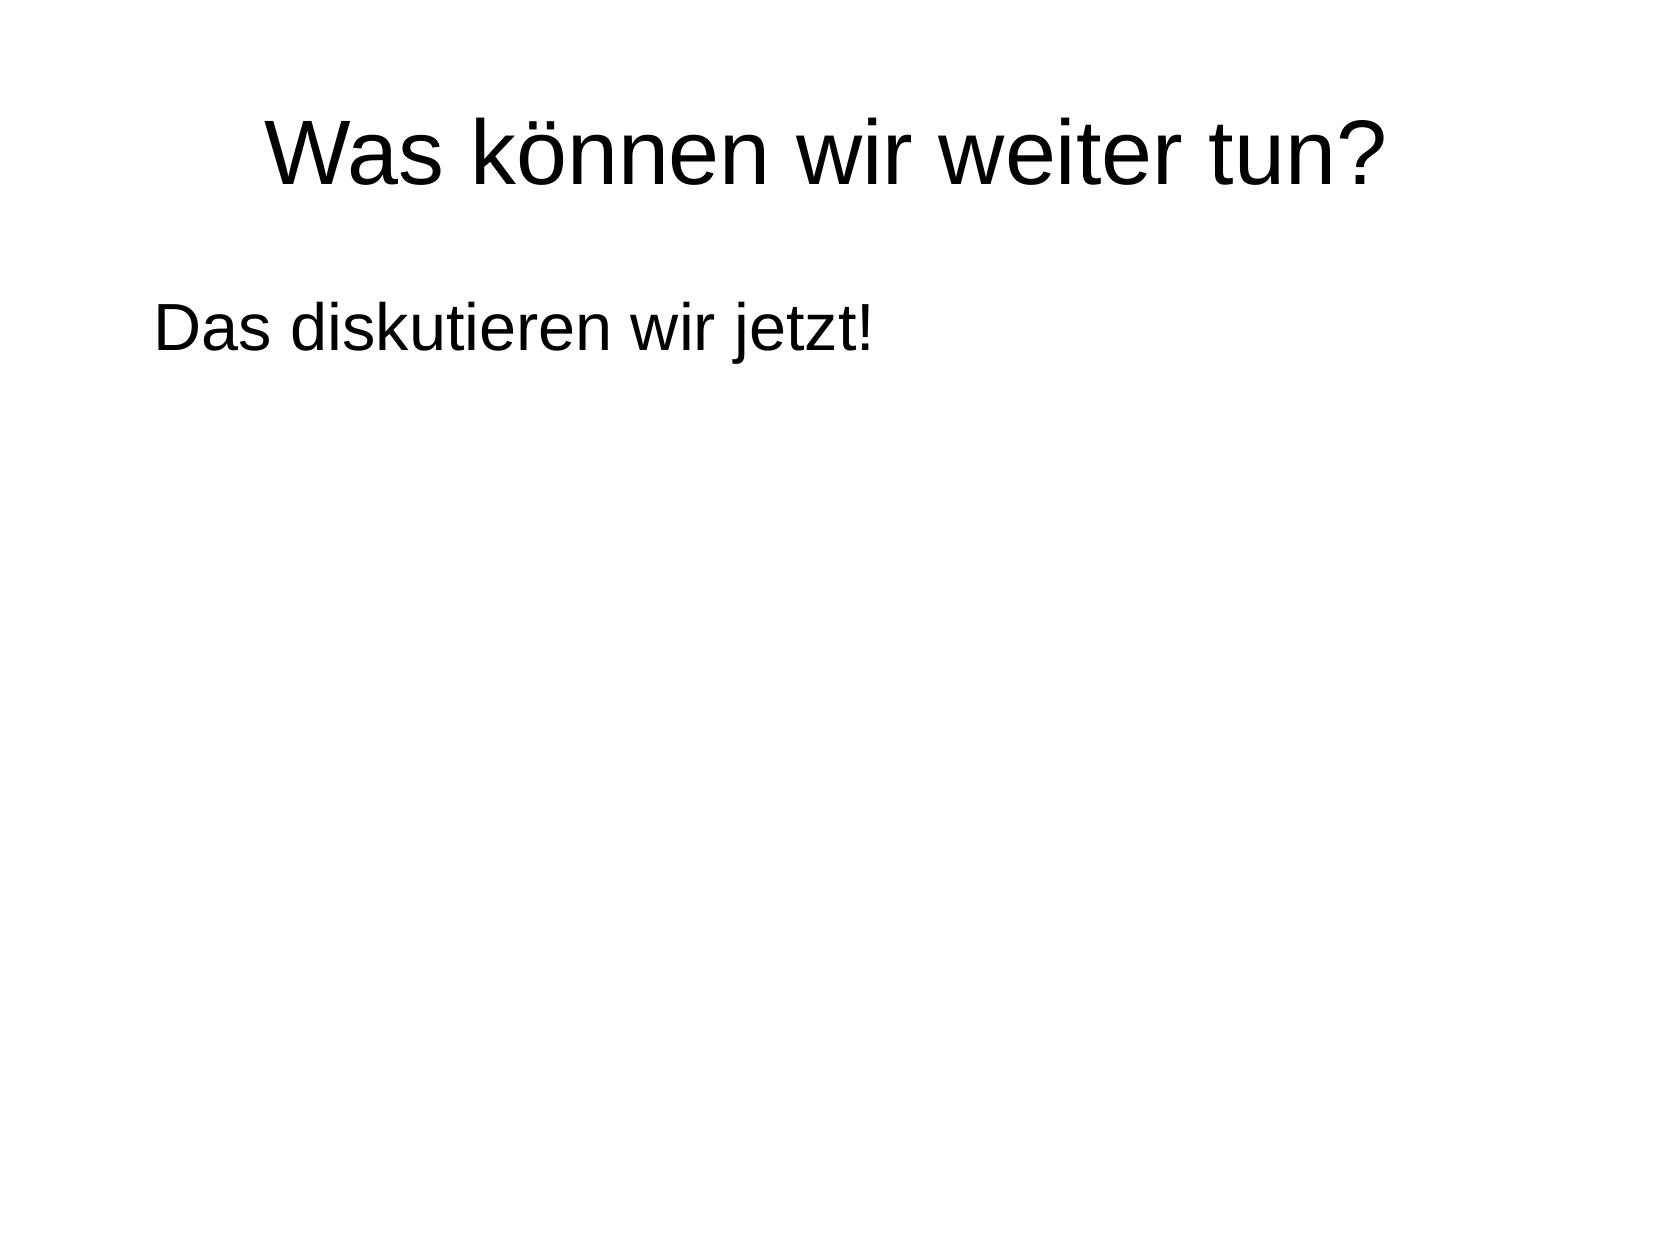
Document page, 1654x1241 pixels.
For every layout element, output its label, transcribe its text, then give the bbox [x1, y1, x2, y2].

title Was können wir weiter tun? [82, 49, 1571, 257]
list Das diskutieren wir jetzt! [82, 290, 1571, 1010]
